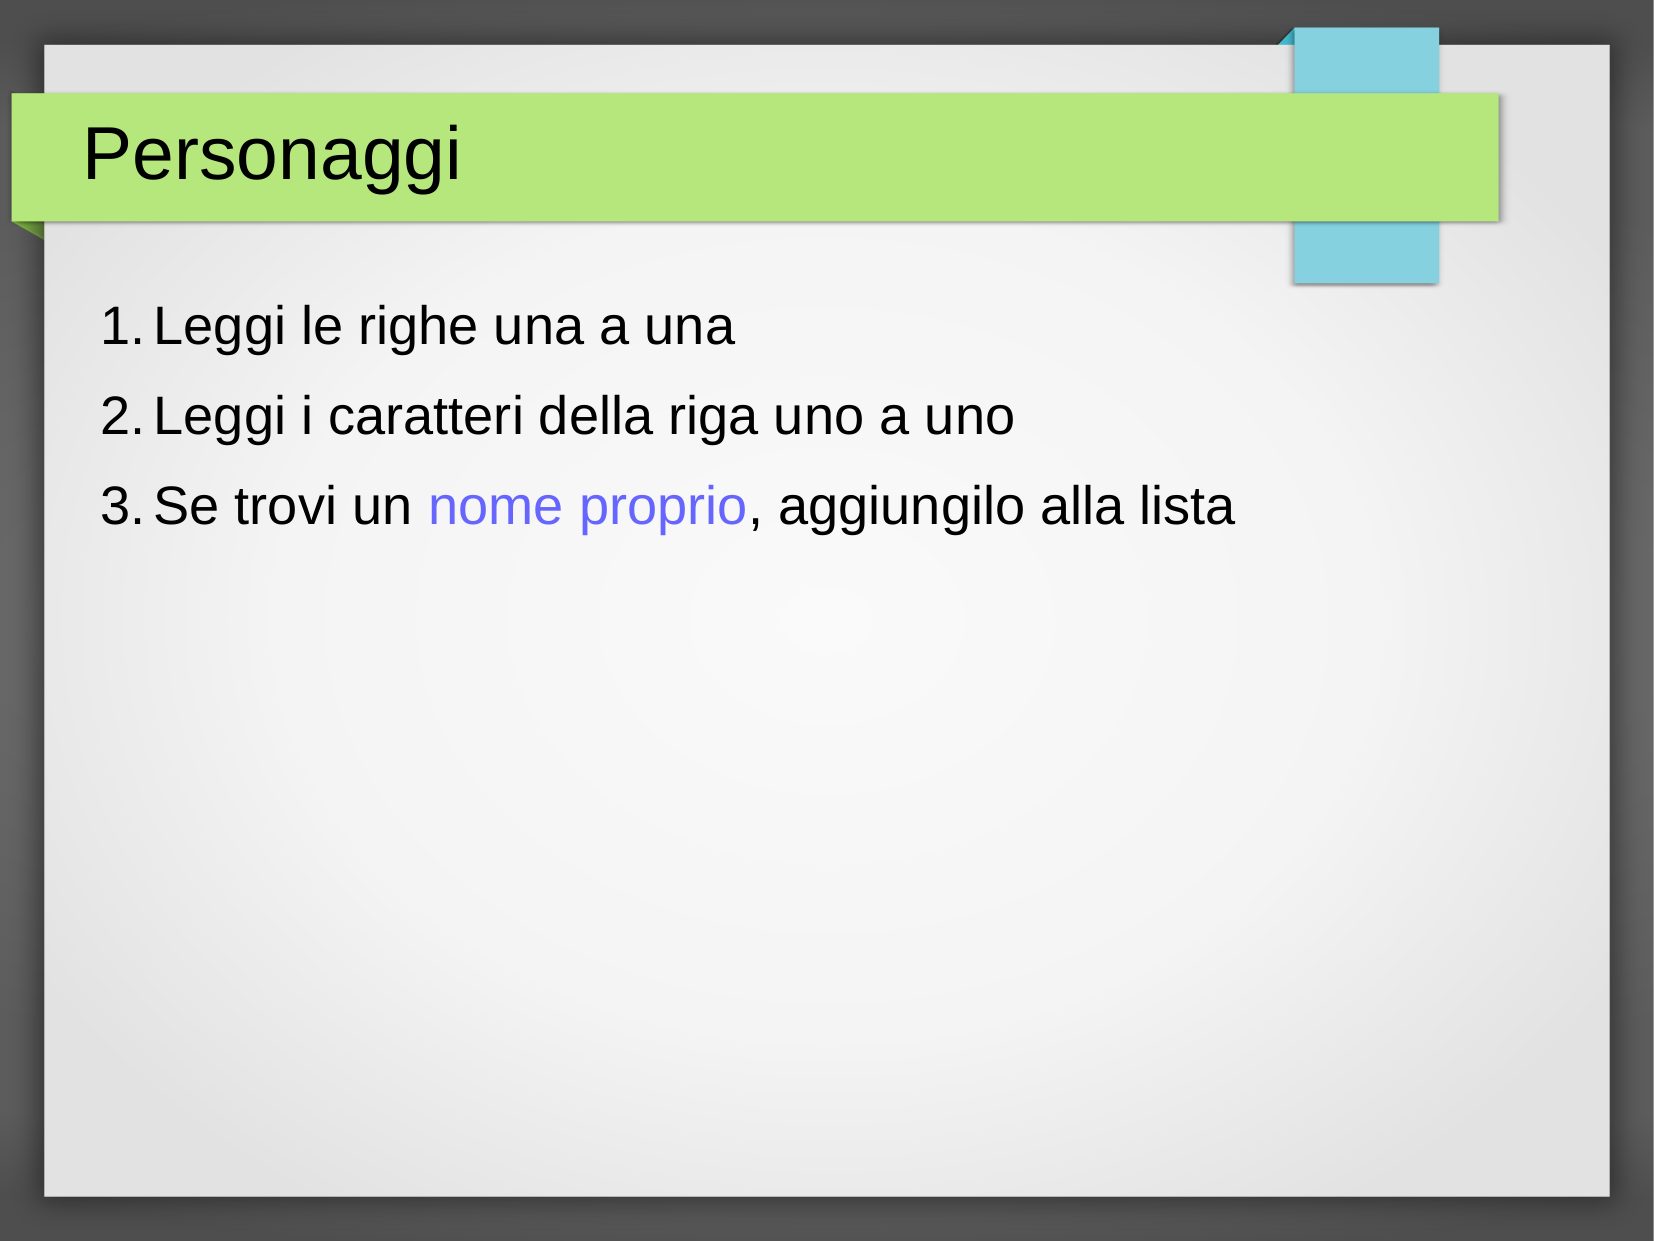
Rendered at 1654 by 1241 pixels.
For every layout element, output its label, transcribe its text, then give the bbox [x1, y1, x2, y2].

picture [0, 0, 1654, 1241]
list Leggi le righe una a una Leggi i caratteri della riga uno a uno Se trovi un nome proprio, aggiungilo alla lista [82, 295, 1571, 1015]
title Personaggi [82, 94, 1264, 213]
